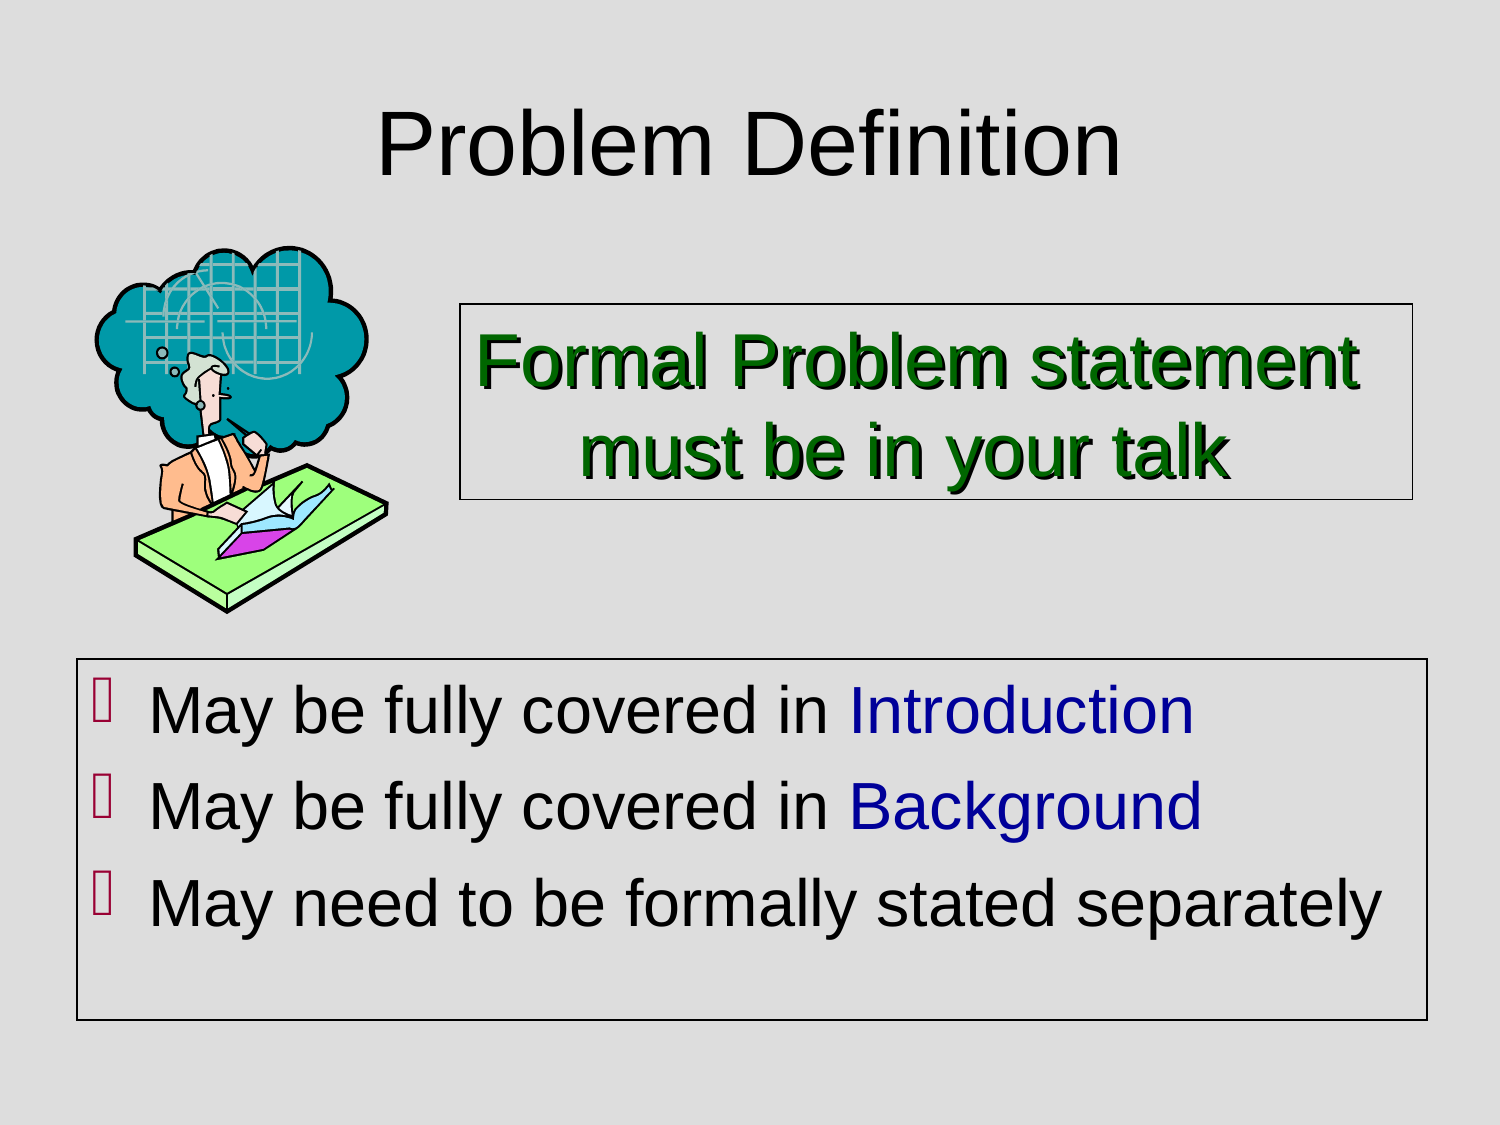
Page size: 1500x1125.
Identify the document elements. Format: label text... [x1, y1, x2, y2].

text_box Formal Problem statement must be in your talk [460, 303, 1413, 500]
title Problem Definition [75, 45, 1426, 233]
list May be fully covered in Introduction May be fully covered in Background May need to be formally stated separately [77, 658, 1428, 1020]
picture [94, 245, 389, 615]
